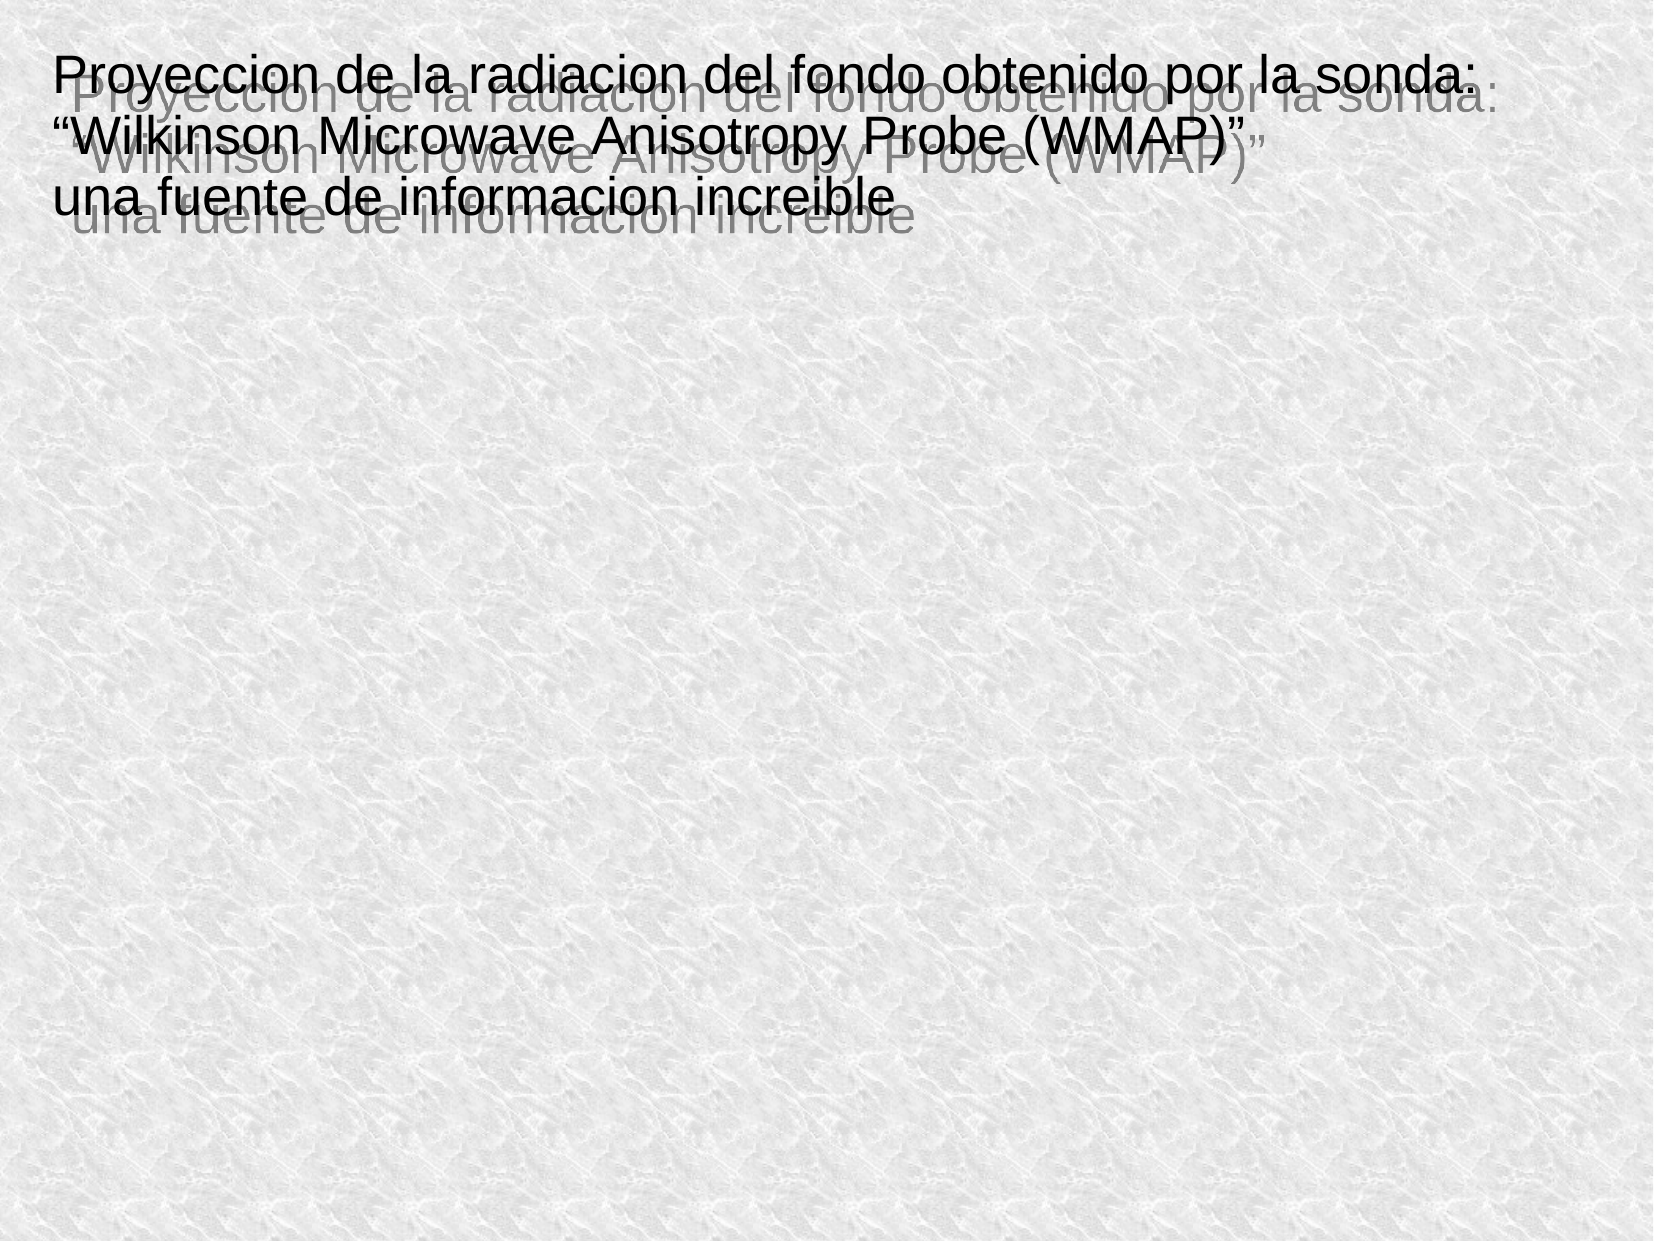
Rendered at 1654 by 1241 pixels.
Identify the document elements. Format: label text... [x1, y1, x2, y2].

picture [0, 0, 1654, 1241]
text_box Proyeccion de la radiacion del fondo obtenido por la sonda: “Wilkinson Microwave Anisotropy Probe (WMAP)” una fuente de informacion increible [37, 37, 1496, 255]
